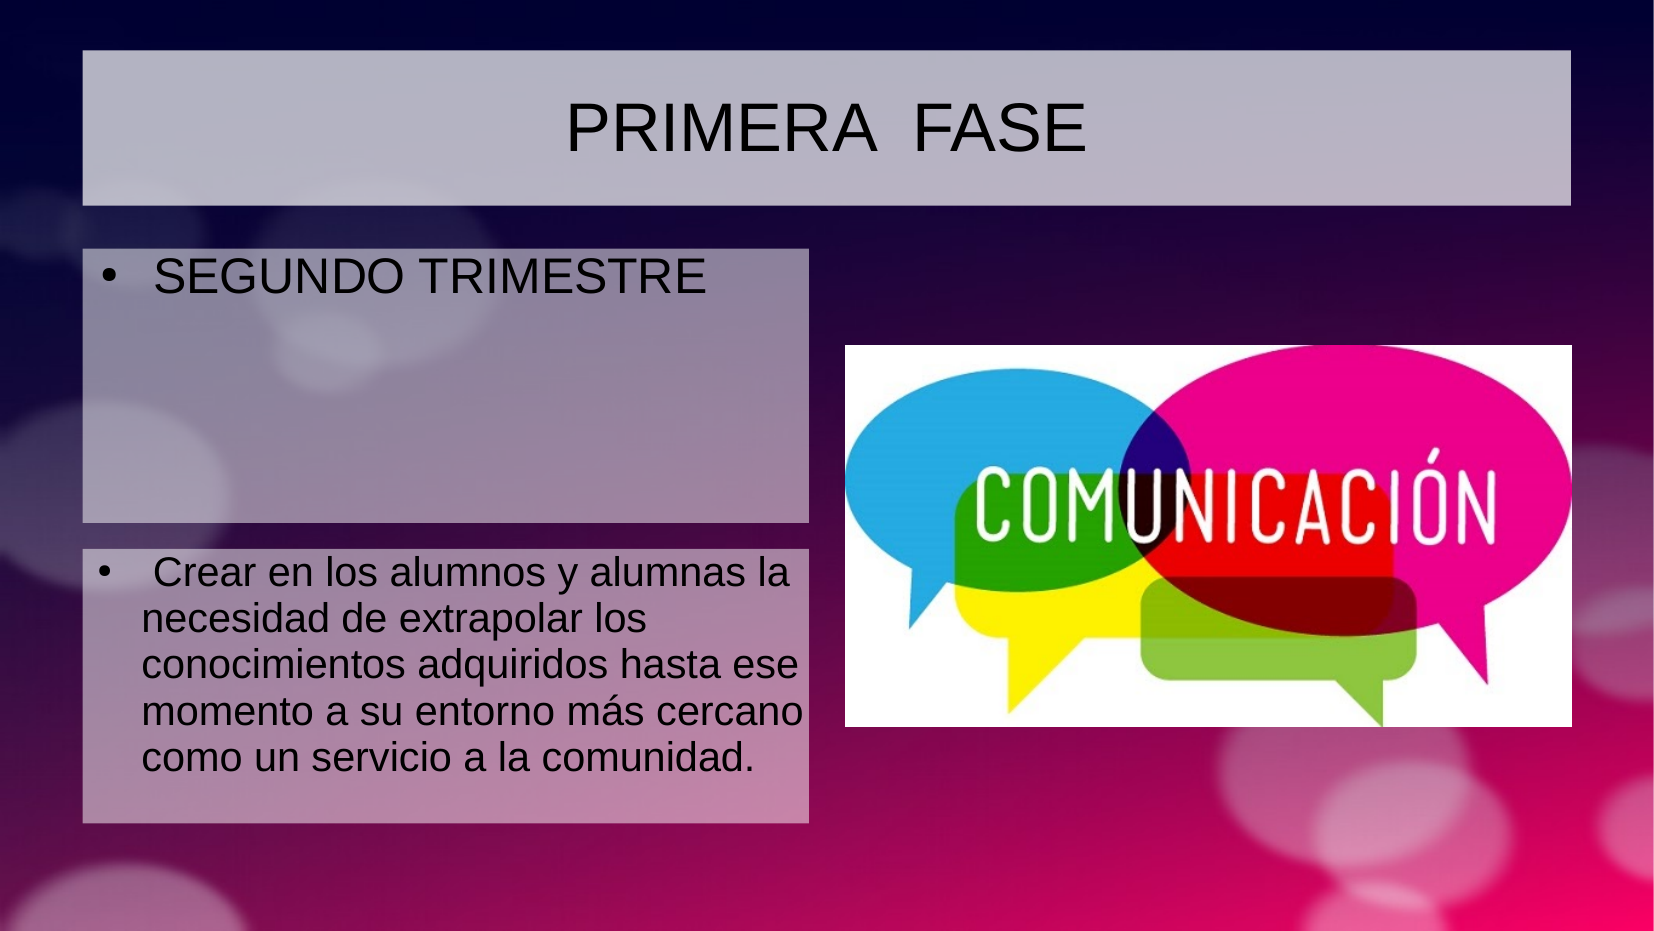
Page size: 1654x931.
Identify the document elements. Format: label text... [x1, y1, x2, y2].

title PRIMERA FASE [82, 50, 1571, 206]
picture [0, 0, 1654, 931]
list SEGUNDO TRIMESTRE [82, 248, 809, 523]
list Crear en los alumnos y alumnas la necesidad de extrapolar los conocimientos adquiridos hasta ese momento a su entorno más cercano como un servicio a la comunidad. [82, 548, 809, 824]
